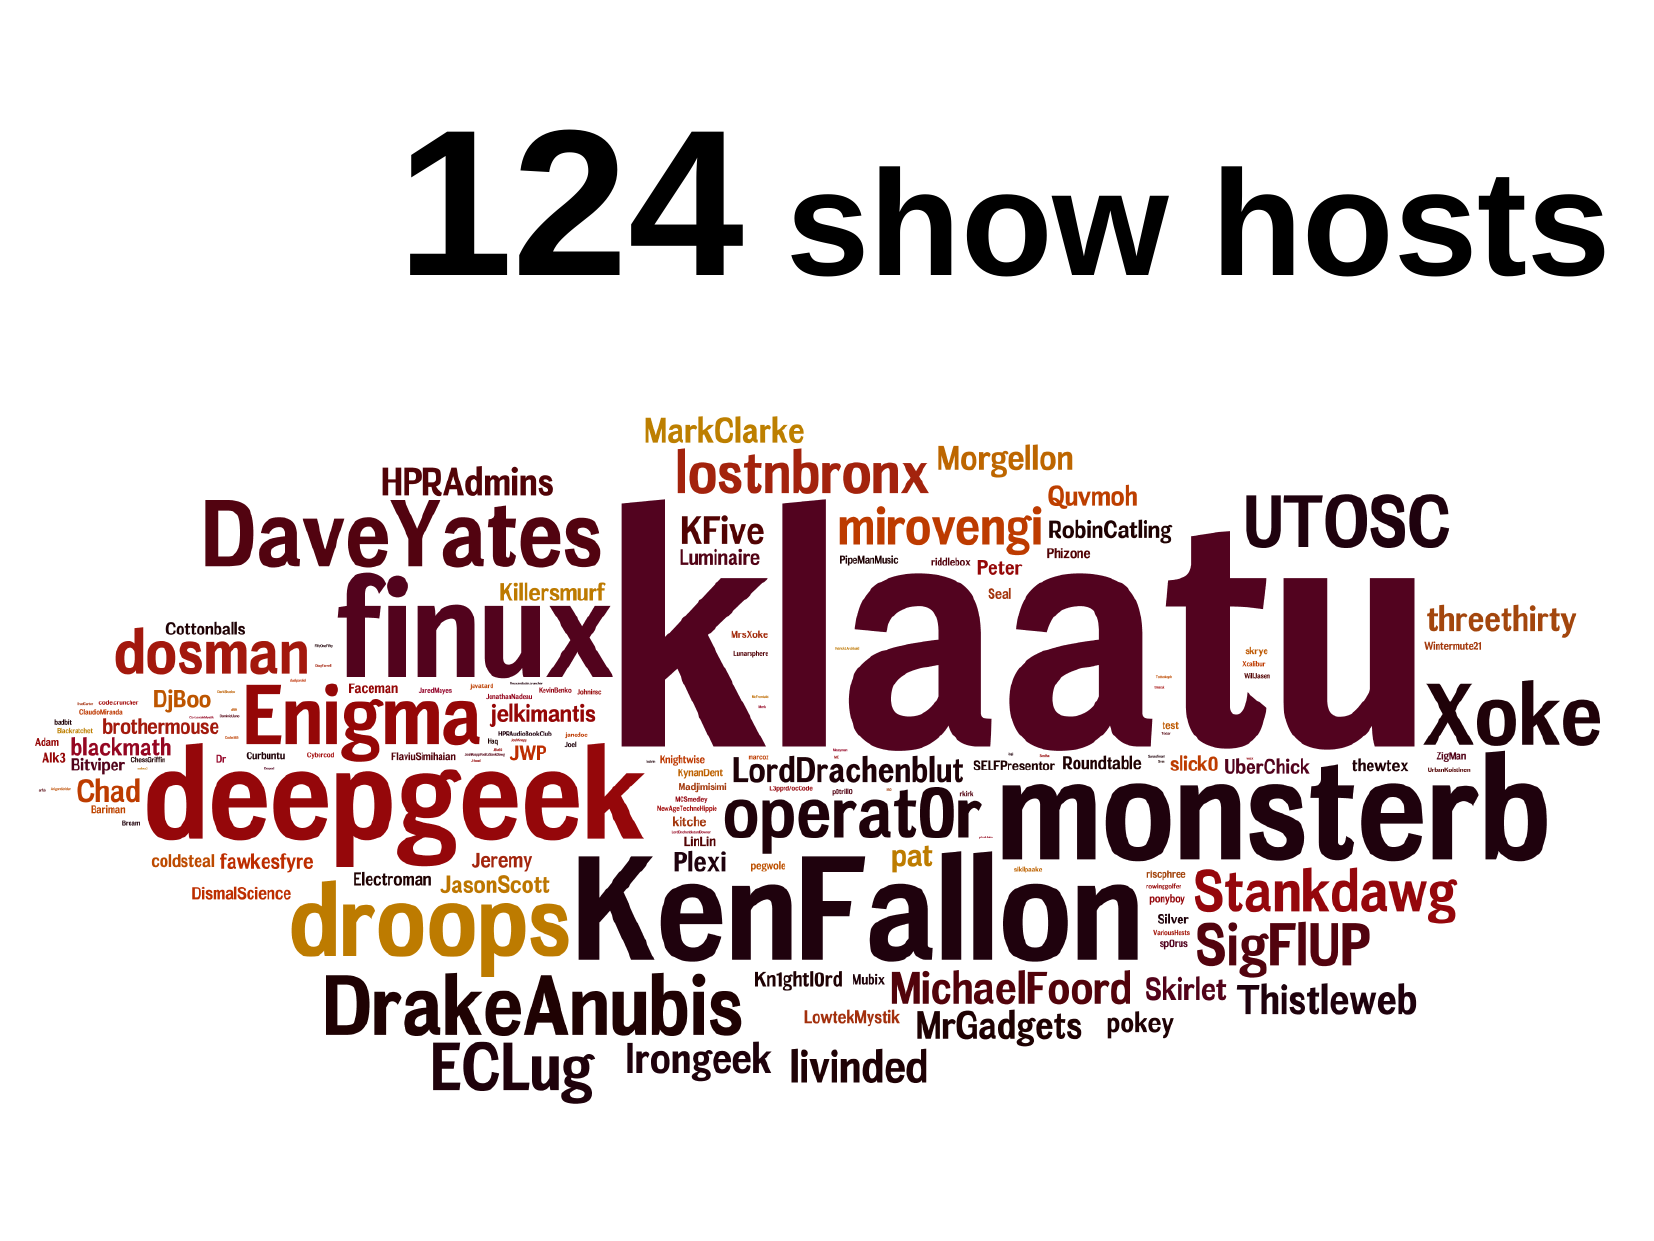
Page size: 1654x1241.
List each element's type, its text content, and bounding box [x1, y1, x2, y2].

picture [27, 412, 1611, 1110]
list 124 show hosts [0, 86, 1613, 320]
